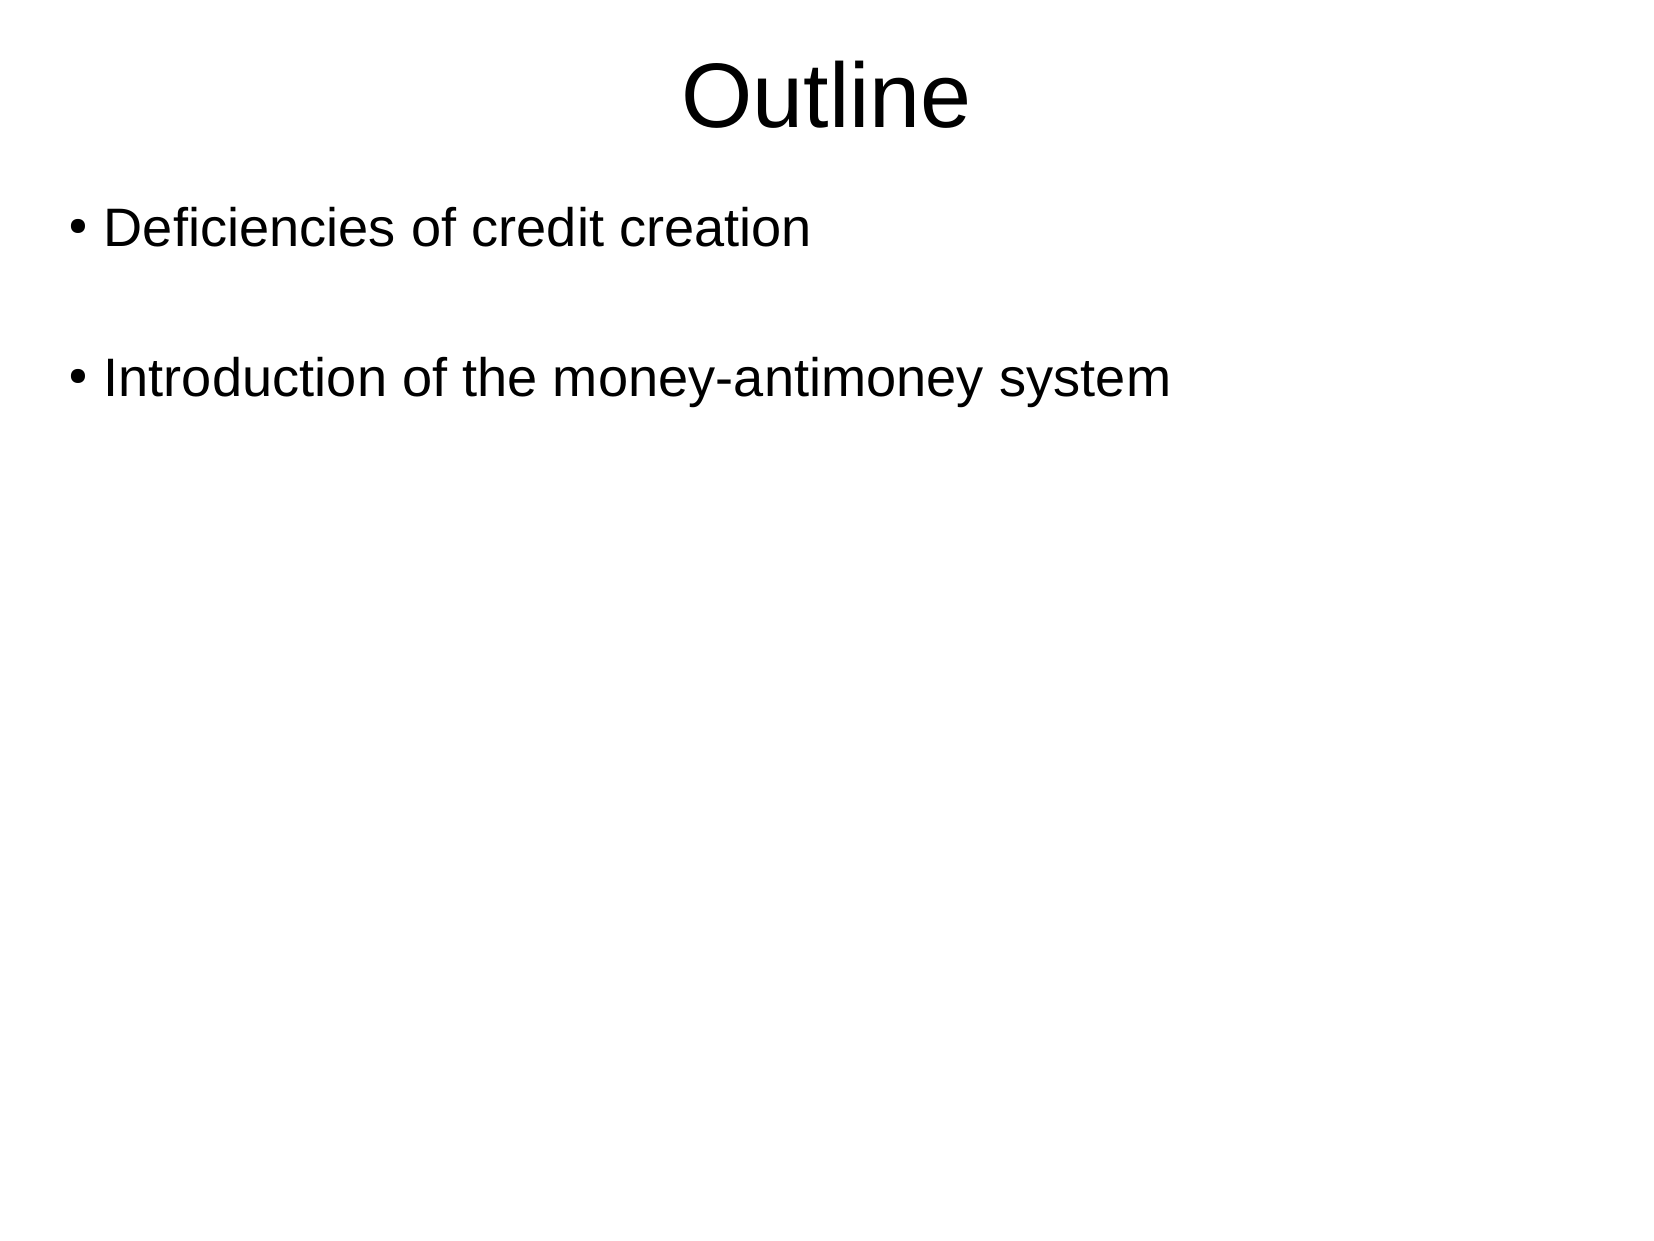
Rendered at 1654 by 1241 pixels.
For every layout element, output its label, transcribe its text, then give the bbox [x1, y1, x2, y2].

title Outline [82, 44, 1571, 147]
text_box Deficiencies of credit creation Introduction of the money-antimoney system [53, 189, 1646, 580]
